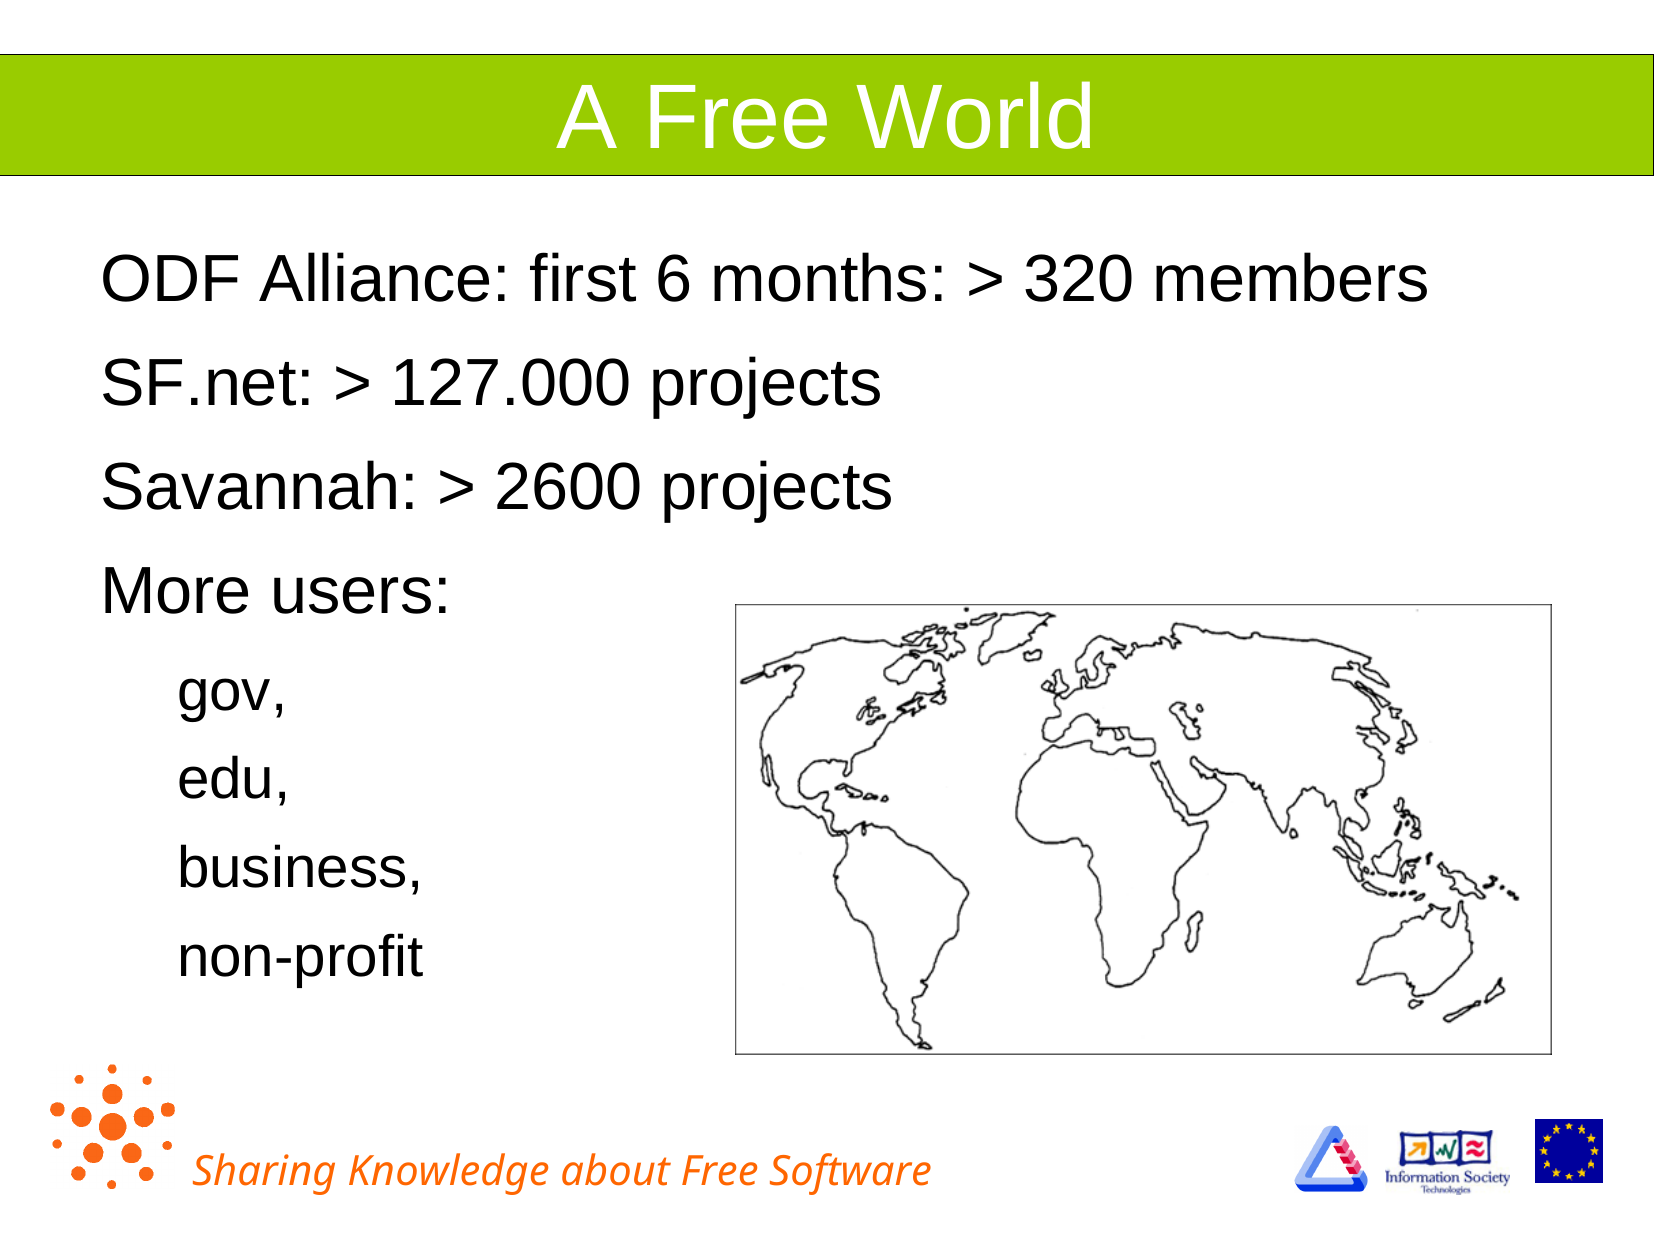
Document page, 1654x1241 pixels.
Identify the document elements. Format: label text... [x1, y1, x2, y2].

picture [1294, 1125, 1368, 1193]
title A Free World [82, 59, 1571, 174]
picture [1535, 1119, 1603, 1183]
picture [1385, 1130, 1510, 1195]
list ODF Alliance: first 6 months: > 320 members SF.net: > 127.000 projects Savannah: > 2600 projects More users: gov, edu, business, non-profit [82, 240, 1554, 1056]
picture [50, 1064, 175, 1189]
